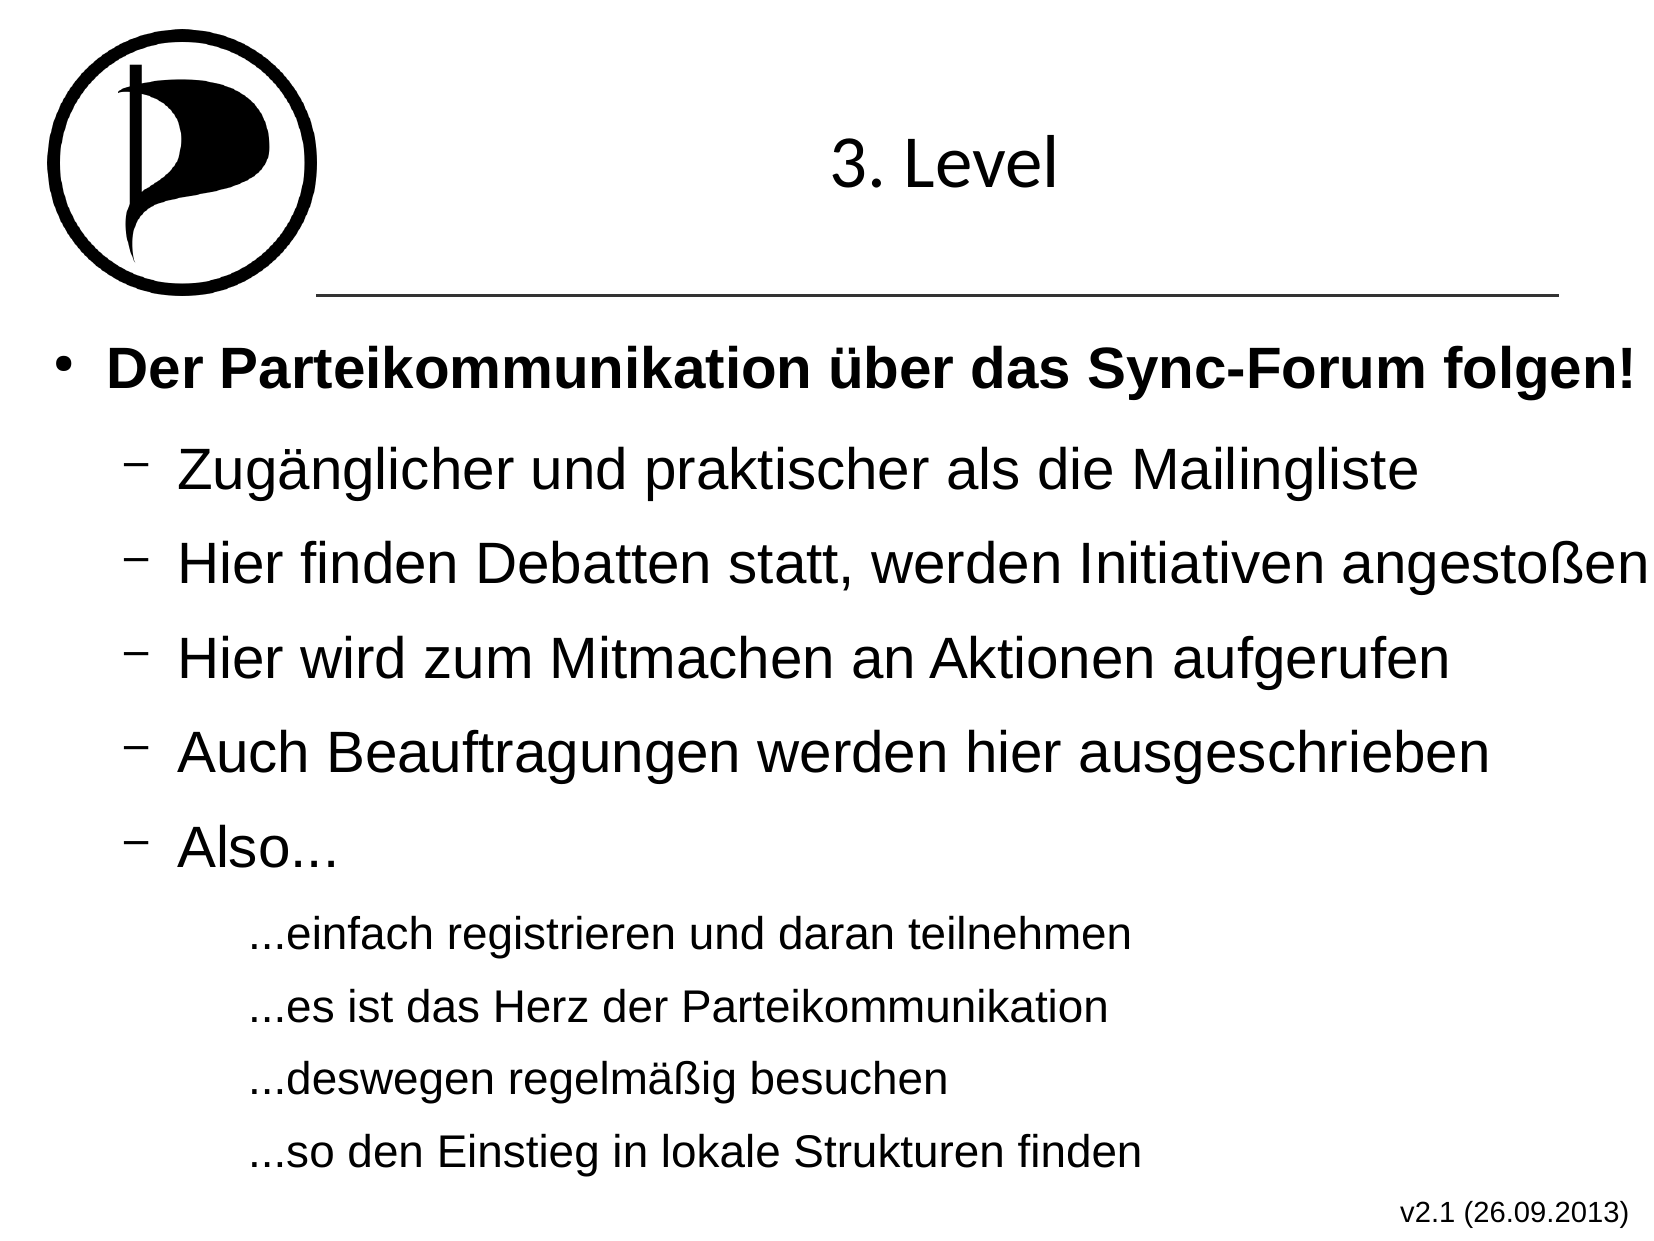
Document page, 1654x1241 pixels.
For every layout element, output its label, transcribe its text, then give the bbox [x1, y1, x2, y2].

list Hier finden Debatten statt, werden Initiativen angestoßen [35, 525, 1654, 609]
list ...einfach registrieren und daran teilnehmen ...es ist das Herz der Parteikommunikation ...deswegen regelmäßig besuchen ...so den Einstieg in lokale Strukturen finden [35, 903, 1619, 1241]
list v2.1 (26.09.2013) [1358, 1192, 1654, 1241]
list Auch Beauftragungen werden hier ausgeschrieben [35, 714, 1619, 798]
picture [47, 29, 317, 296]
title 3. Level [342, 54, 1548, 262]
list Also... [35, 809, 1619, 892]
list Zugänglicher und praktischer als die Mailingliste [35, 431, 1619, 514]
list Der Parteikommunikation über das Sync-Forum folgen! [35, 330, 1654, 414]
list Hier wird zum Mitmachen an Aktionen aufgerufen [35, 620, 1619, 703]
